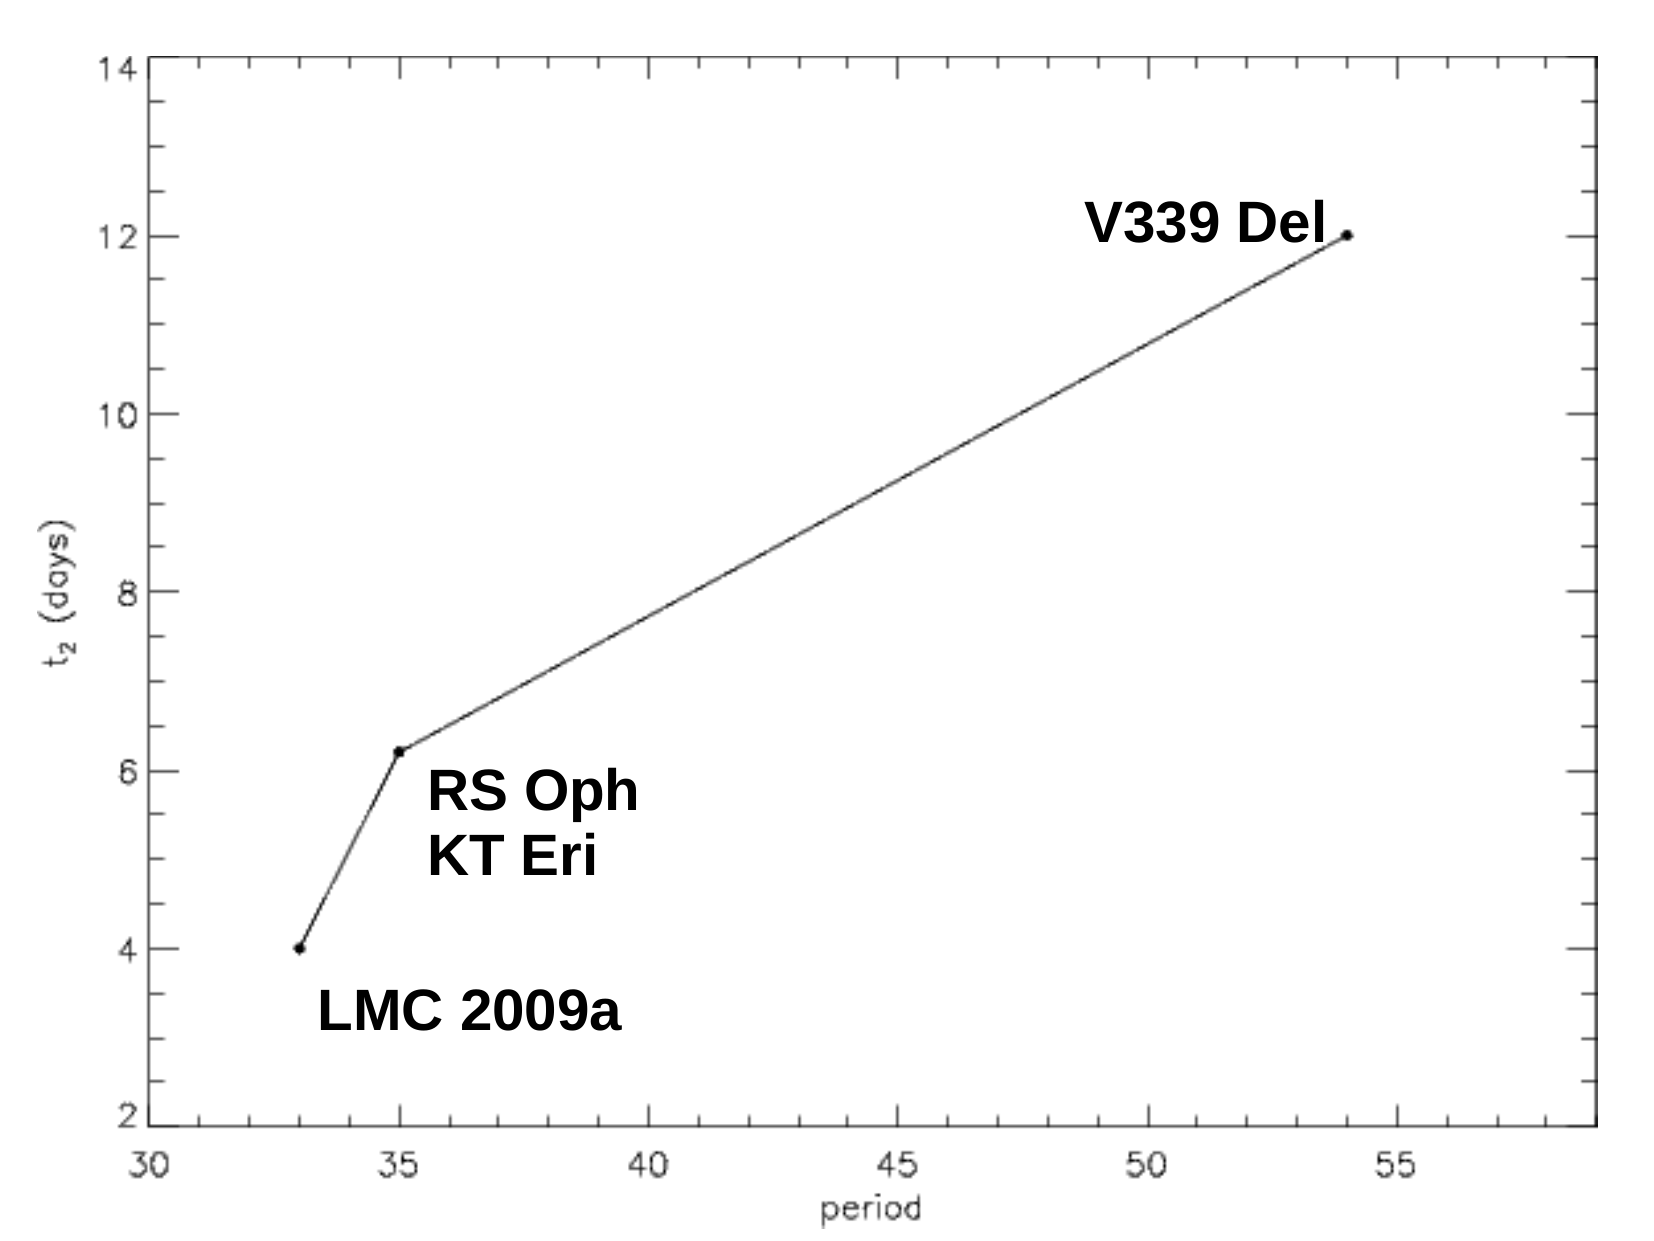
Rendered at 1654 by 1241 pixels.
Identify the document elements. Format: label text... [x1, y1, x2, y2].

picture [37, 56, 1598, 1229]
text_box RS Oph KT Eri [412, 750, 656, 895]
text_box V339 Del [1069, 182, 1405, 263]
text_box LMC 2009a [303, 970, 638, 1051]
